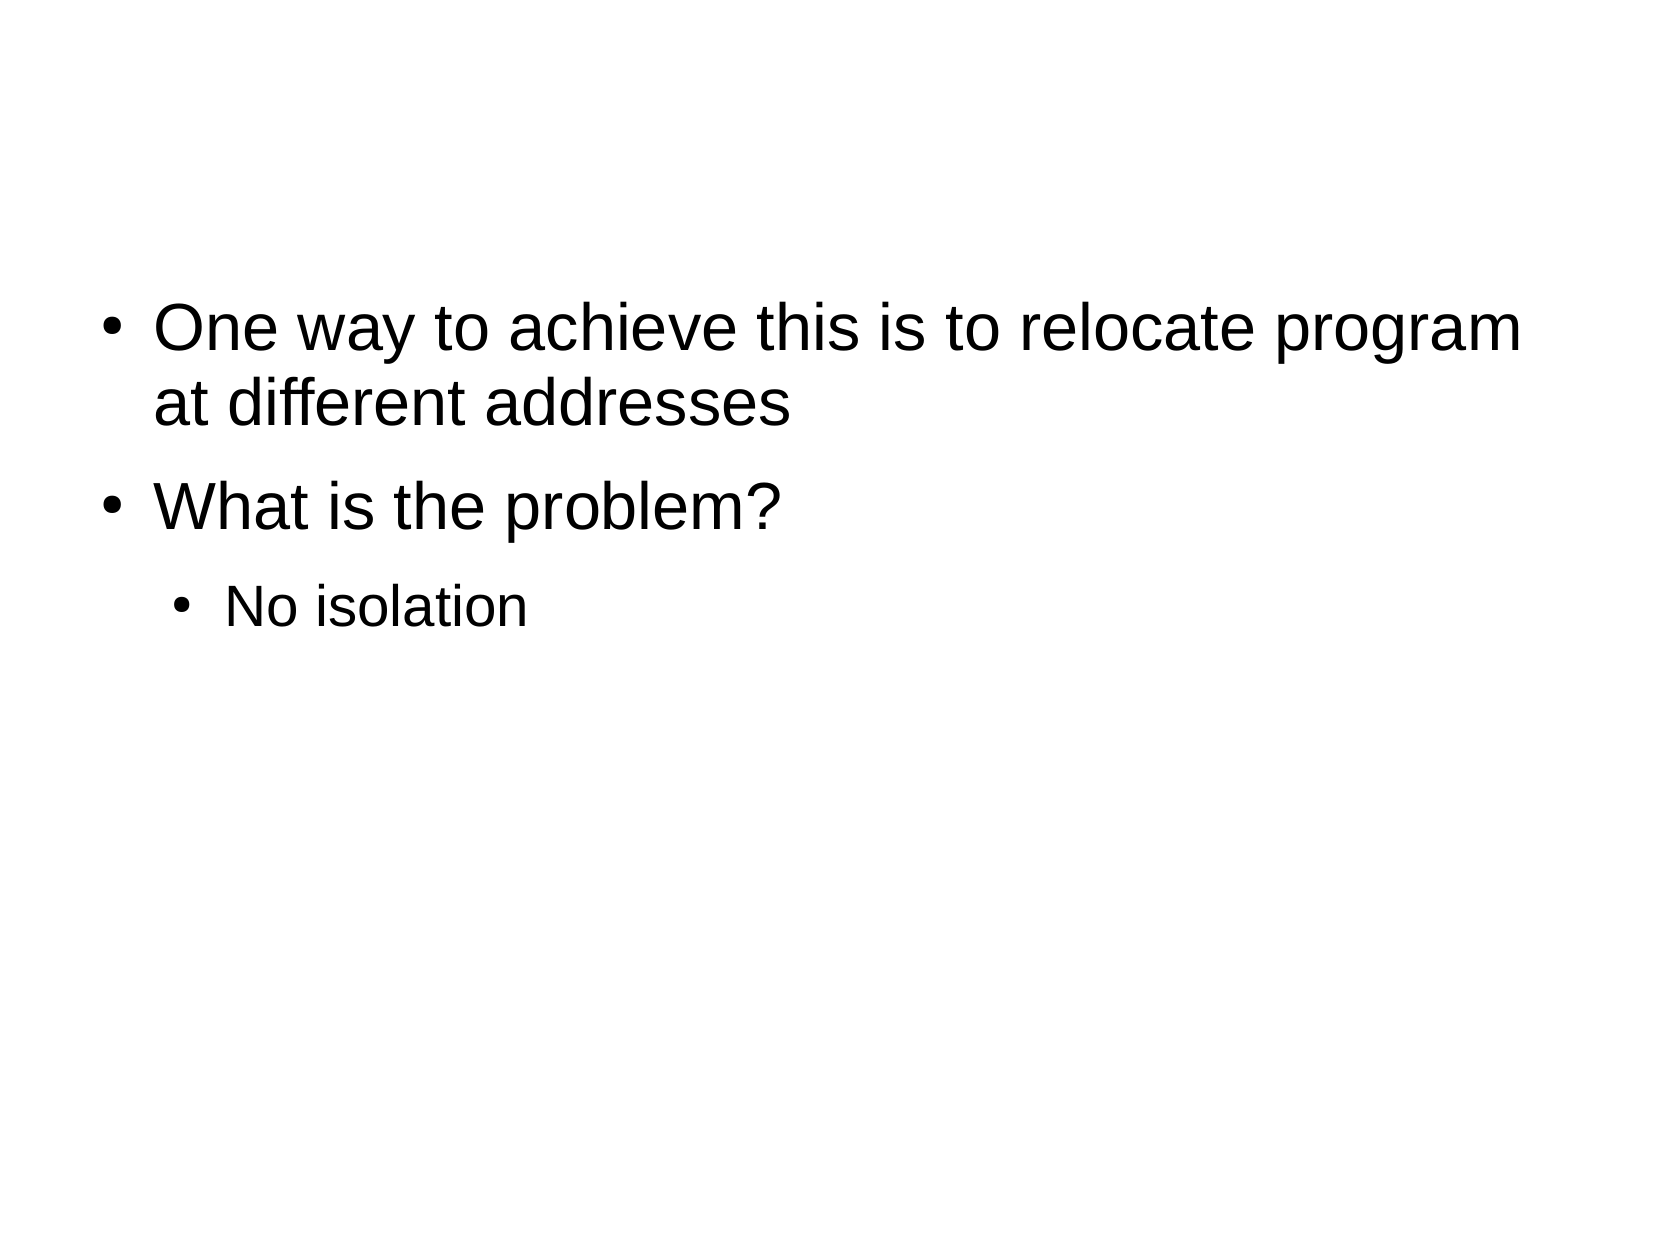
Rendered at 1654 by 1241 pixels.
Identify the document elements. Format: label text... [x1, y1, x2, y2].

list One way to achieve this is to relocate program at different addresses What is the problem? No isolation [82, 290, 1571, 1010]
